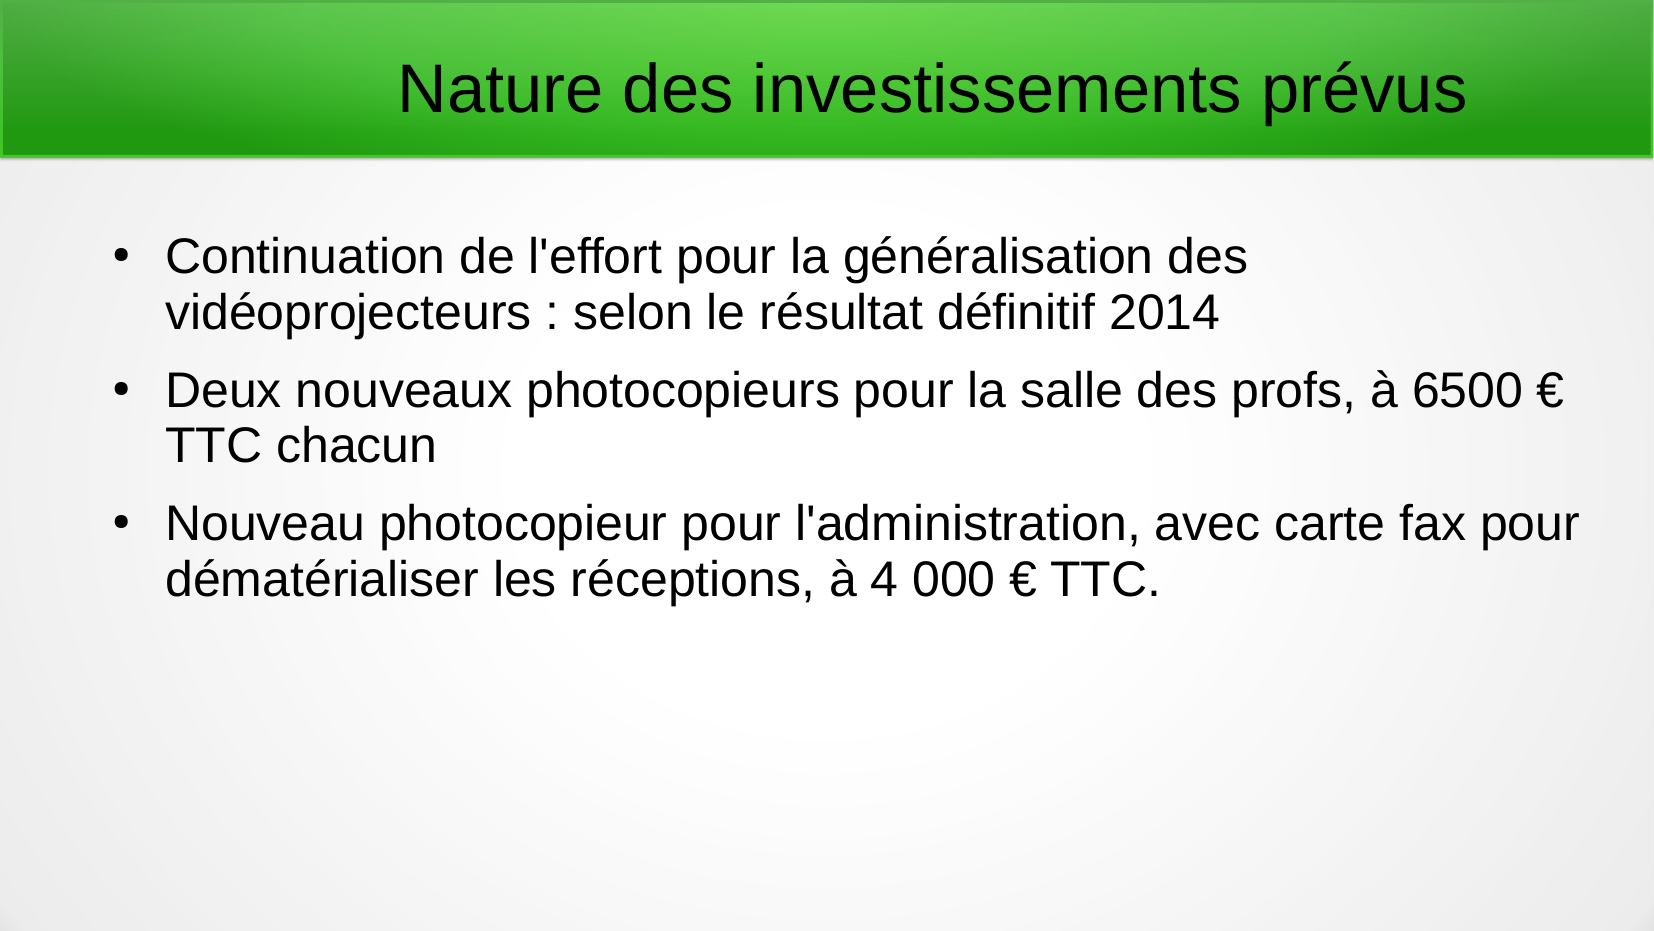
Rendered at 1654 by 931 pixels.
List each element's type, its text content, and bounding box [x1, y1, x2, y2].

title Nature des investissements prévus [82, 35, 1571, 142]
list Continuation de l'effort pour la généralisation des vidéoprojecteurs : selon le résultat définitif 2014 Deux nouveaux photocopieurs pour la salle des profs, à 6500 € TTC chacun Nouveau photocopieur pour l'administration, avec carte fax pour dématérialiser les réceptions, à 4 000 € TTC. [94, 228, 1583, 768]
